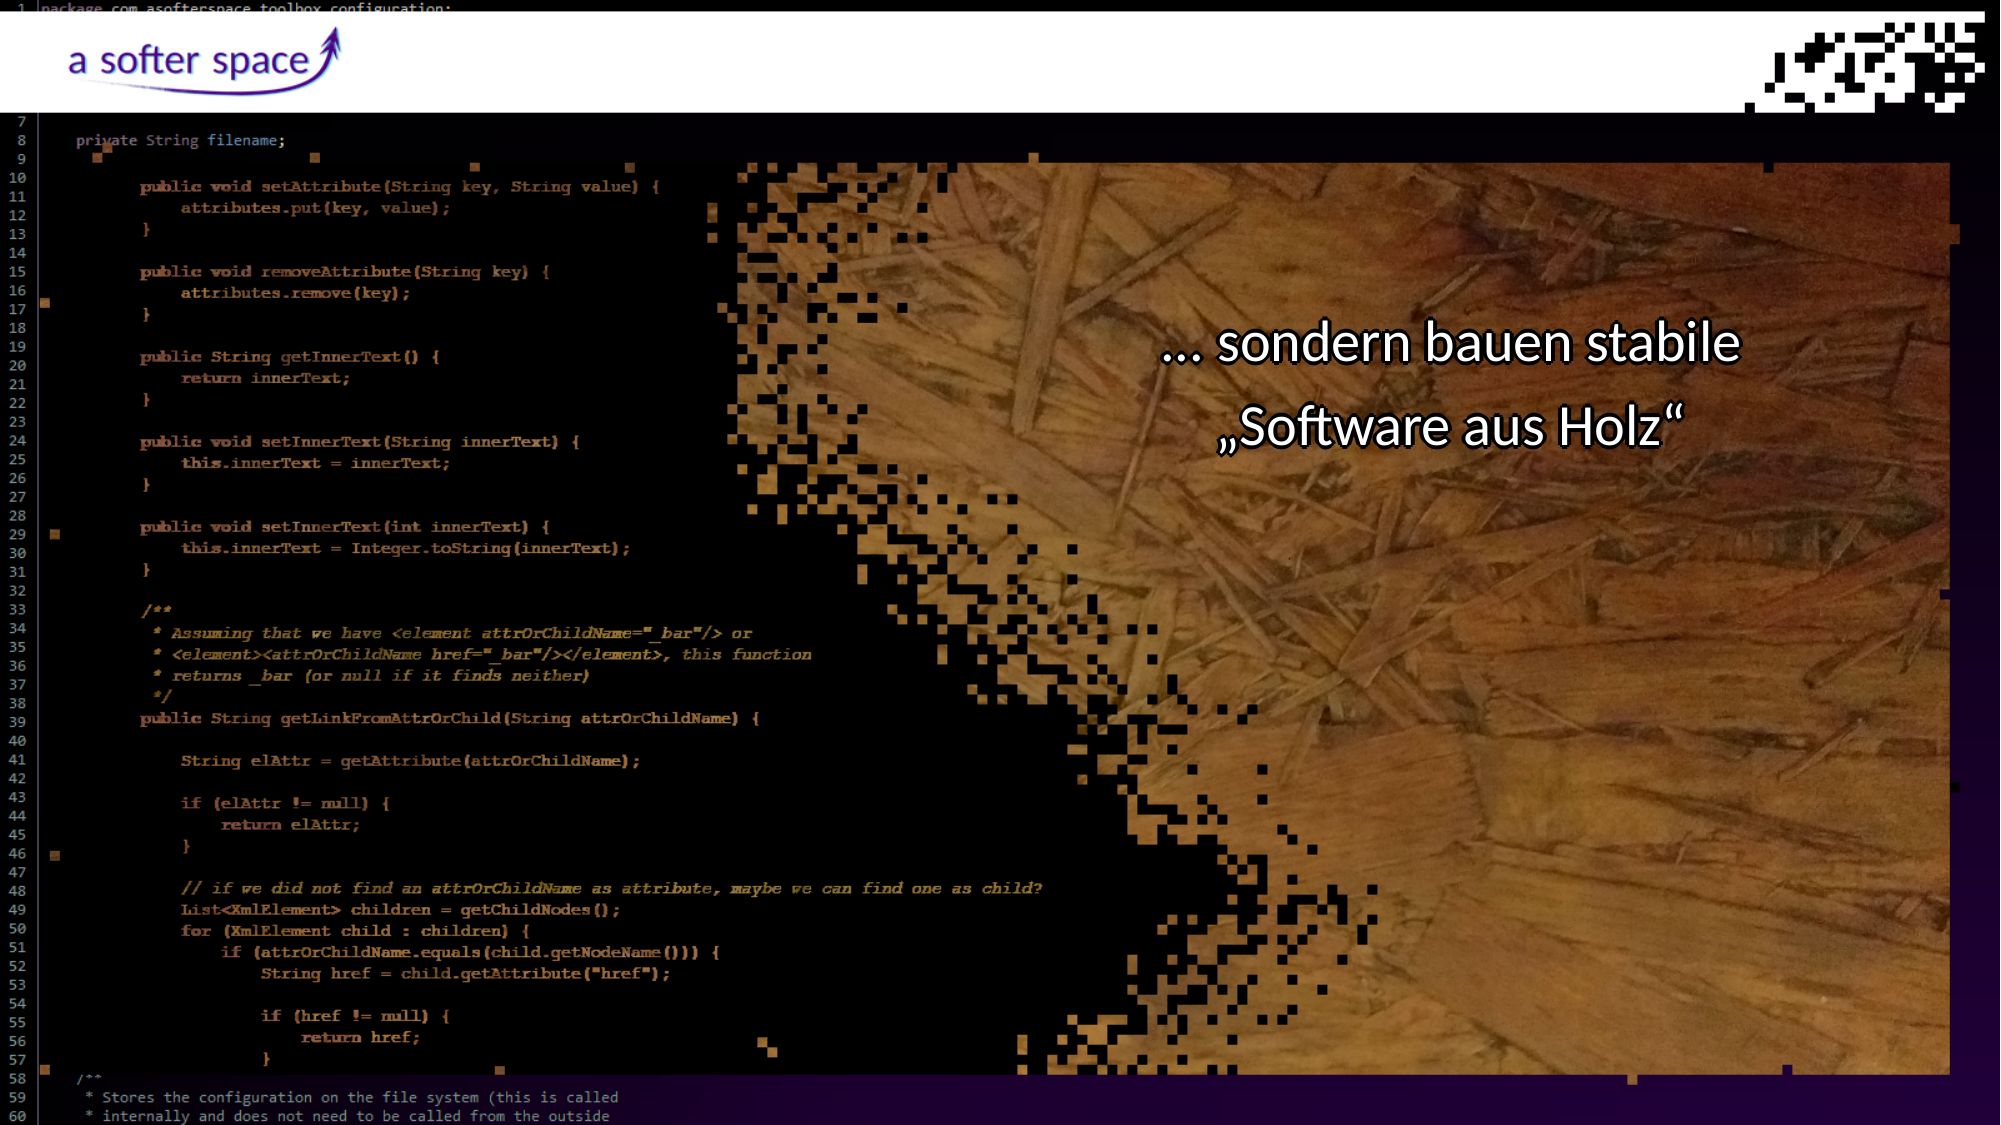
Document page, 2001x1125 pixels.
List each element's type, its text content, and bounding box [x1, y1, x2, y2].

text_box ... sondern bauen stabile „Software aus Holz“ [999, 304, 1902, 1041]
picture [0, 0, 2000, 1125]
